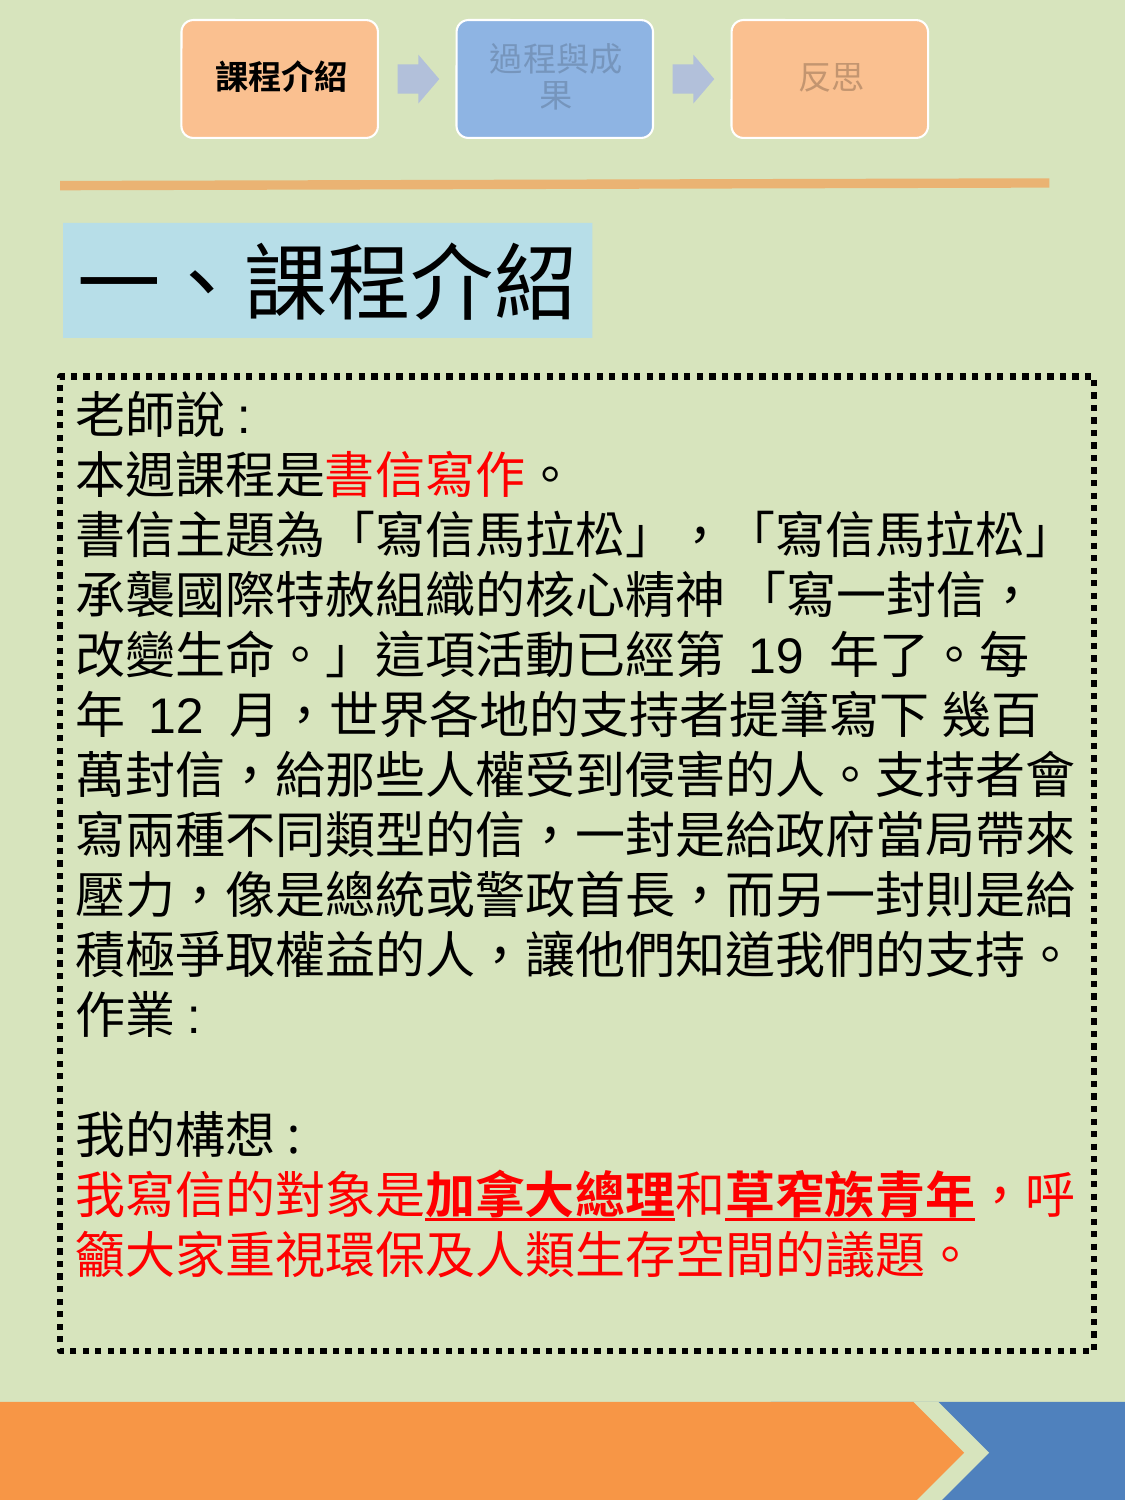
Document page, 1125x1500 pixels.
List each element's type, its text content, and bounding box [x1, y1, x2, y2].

text_box [397, 54, 440, 104]
text_box 課程介紹 [181, 20, 378, 138]
text_box [672, 54, 715, 104]
text_box 過程與成果 [456, 20, 654, 138]
text_box 老師說: 本週課程是書信寫作。 書信主題為「寫信馬拉松」，「寫信馬拉松」承襲國際特赦組織的核心精神 「寫一封信，改變生命。」這項活動已經第 19 年了。每年 12 月，世界各地的支持者提筆寫下 幾百萬封信，給那些人權受到侵害的人。支持者會寫兩種不同類型的信，一封是給政府當局帶來壓力，像是總統或警政首長，而另一封則是給積極爭取權益的人，讓他們知道我們的支持。 作業: 我的構想: 我寫信的對象是加拿大總理和草窄族青年，呼籲大家重視環保及人類生存空間的議題。 [60, 376, 1094, 1352]
text_box 一、課程介紹 [63, 222, 593, 338]
text_box 反思 [731, 20, 929, 138]
